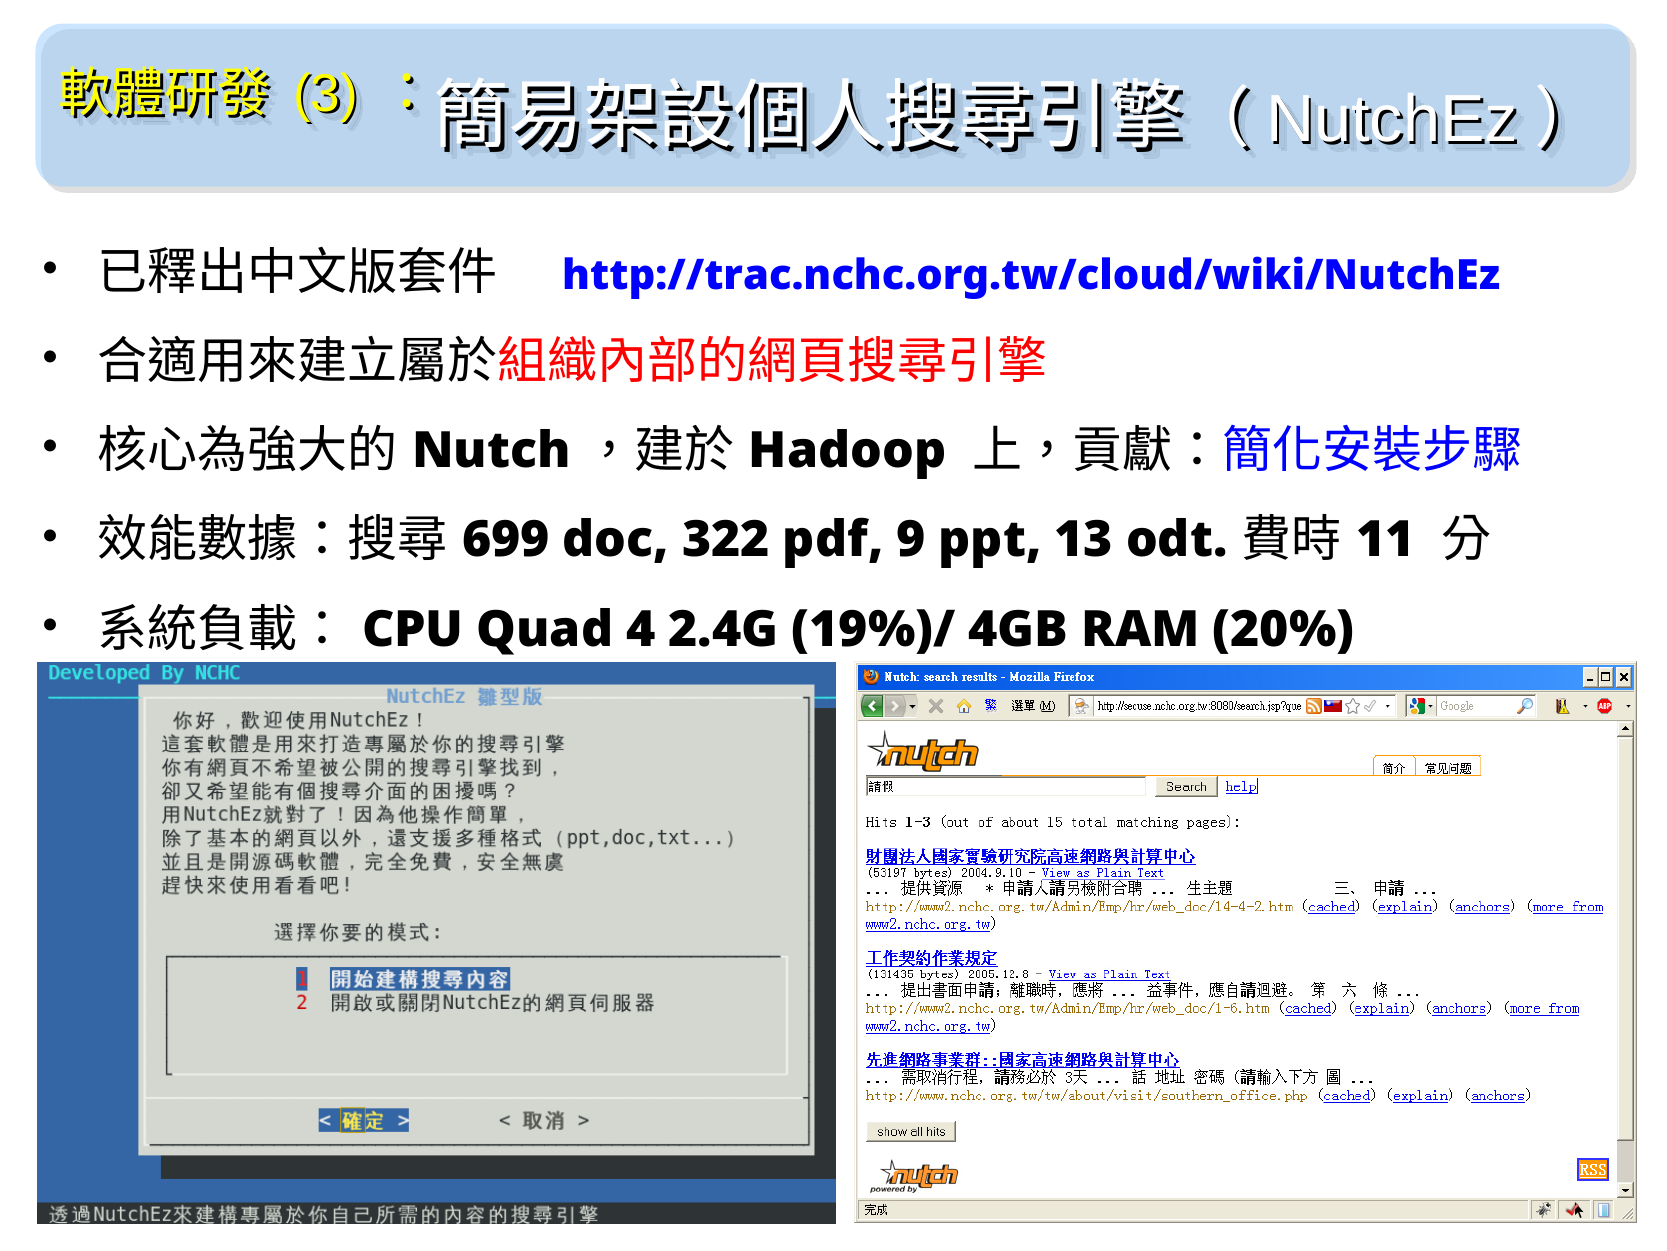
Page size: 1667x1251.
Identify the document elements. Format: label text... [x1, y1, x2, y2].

list 已釋出中文版套件 http://trac.nchc.org.tw/cloud/wiki/NutchEz 合適用來建立屬於組織內部的網頁搜尋引擎 核心為強大的Nutch，建於Hadoop 上，貢獻：簡化安裝步驟 效能數據：搜尋699 doc, 322 pdf, 9 ppt, 13 odt.費時11 分 系統負載：CPU Quad 4 2.4G (19%)/ 4GB RAM (20%) [41, 231, 1625, 631]
text_box 軟體研發(3)：簡易架設個人搜尋引擎（NutchEz） [35, 23, 1630, 187]
picture [37, 662, 836, 1224]
picture [854, 661, 1637, 1223]
